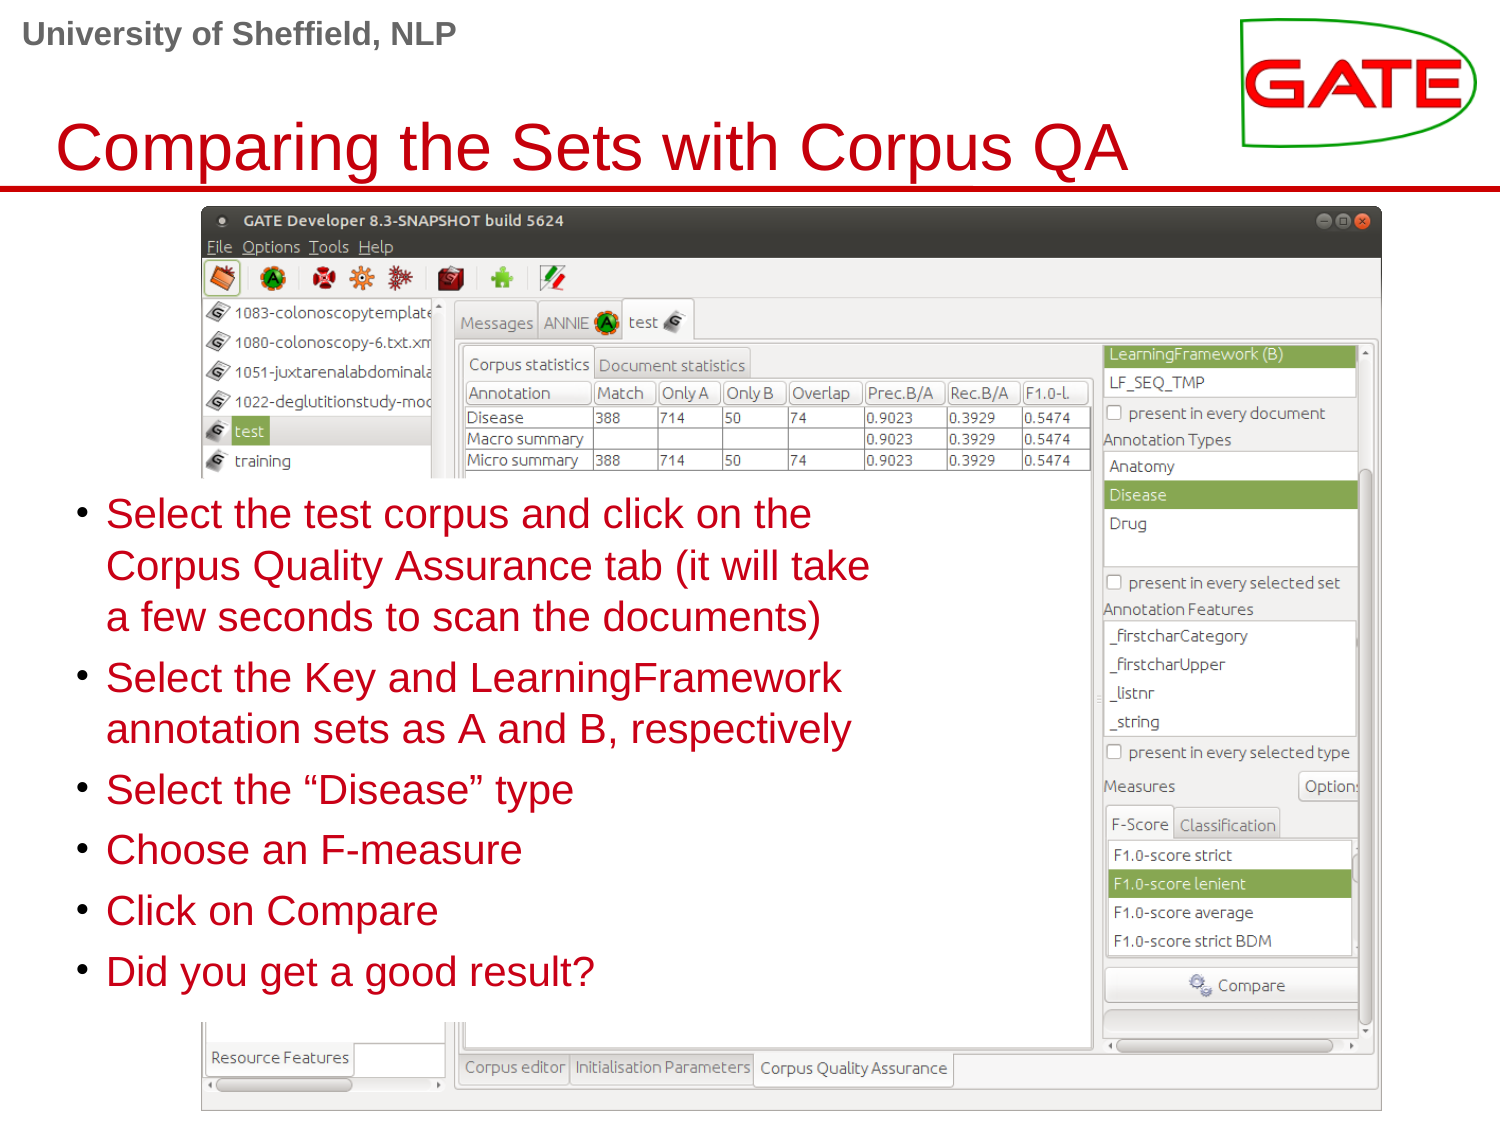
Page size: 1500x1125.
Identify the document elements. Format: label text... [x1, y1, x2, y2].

title Comparing the Sets with Corpus QA [41, 37, 1391, 254]
picture [1240, 18, 1477, 148]
picture [201, 254, 1382, 1111]
list Select the test corpus and click on the Corpus Quality Assurance tab (it will take a few seconds to scan the documents) Select the Key and LearningFramework annotation sets as A and B, respectively Select the “Disease” type Choose an F-measure Click on Compare Did you get a good result? [59, 478, 898, 1022]
